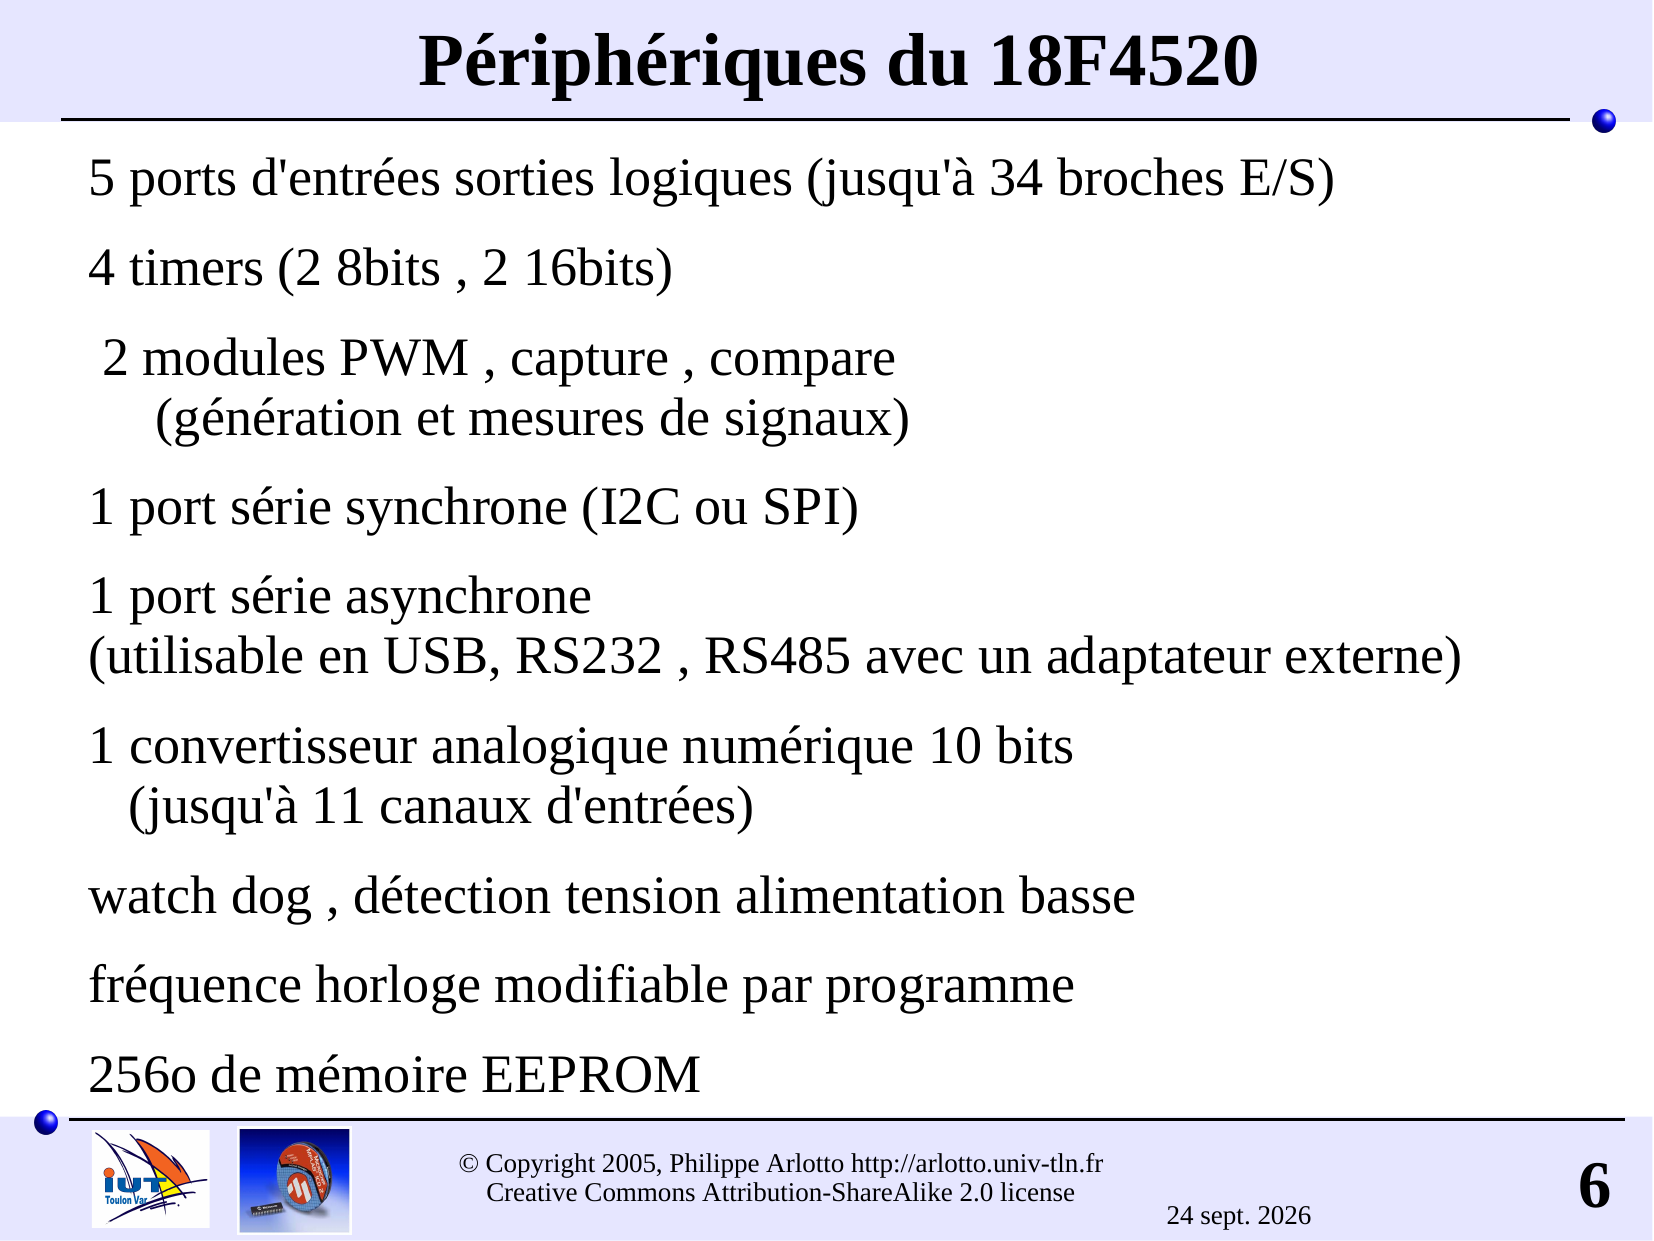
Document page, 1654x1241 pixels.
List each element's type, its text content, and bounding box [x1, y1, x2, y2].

title Périphériques du 18F4520 [95, 14, 1585, 107]
picture [237, 1126, 352, 1235]
list 5 ports d'entrées sorties logiques (jusqu'à 34 broches E/S) 4 timers (2 8bits , 2 16bits) 2 modules PWM , capture , compare (génération et mesures de signaux) 1 port série synchrone (I2C ou SPI) 1 port série asynchrone (utilisable en USB, RS232 , RS485 avec un adaptateur externe) 1 convertisseur analogique numérique 10 bits (jusqu'à 11 canaux d'entrées) watch dog , détection tension alimentation basse fréquence horloge modifiable par programme 256o de mémoire EEPROM [88, 147, 1501, 1116]
